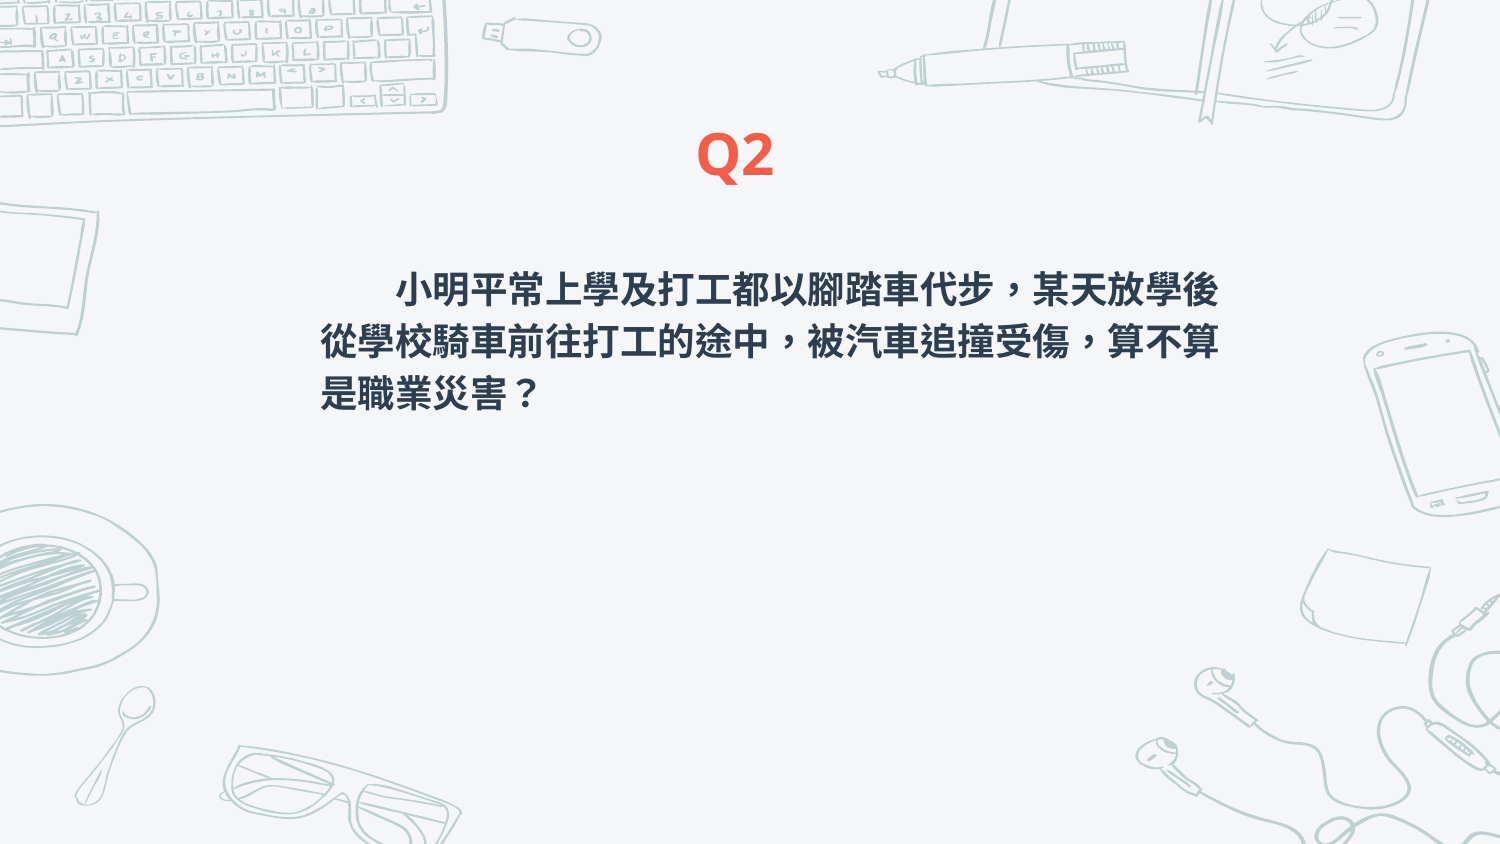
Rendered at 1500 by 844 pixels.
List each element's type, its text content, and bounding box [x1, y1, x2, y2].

text_box 小明平常上學及打工都以腳踏車代步，某天放學後從學校騎車前往打工的途中，被汽車追撞受傷，算不算是職業災害？ [230, 244, 1270, 819]
title Q2 [171, 102, 1300, 198]
